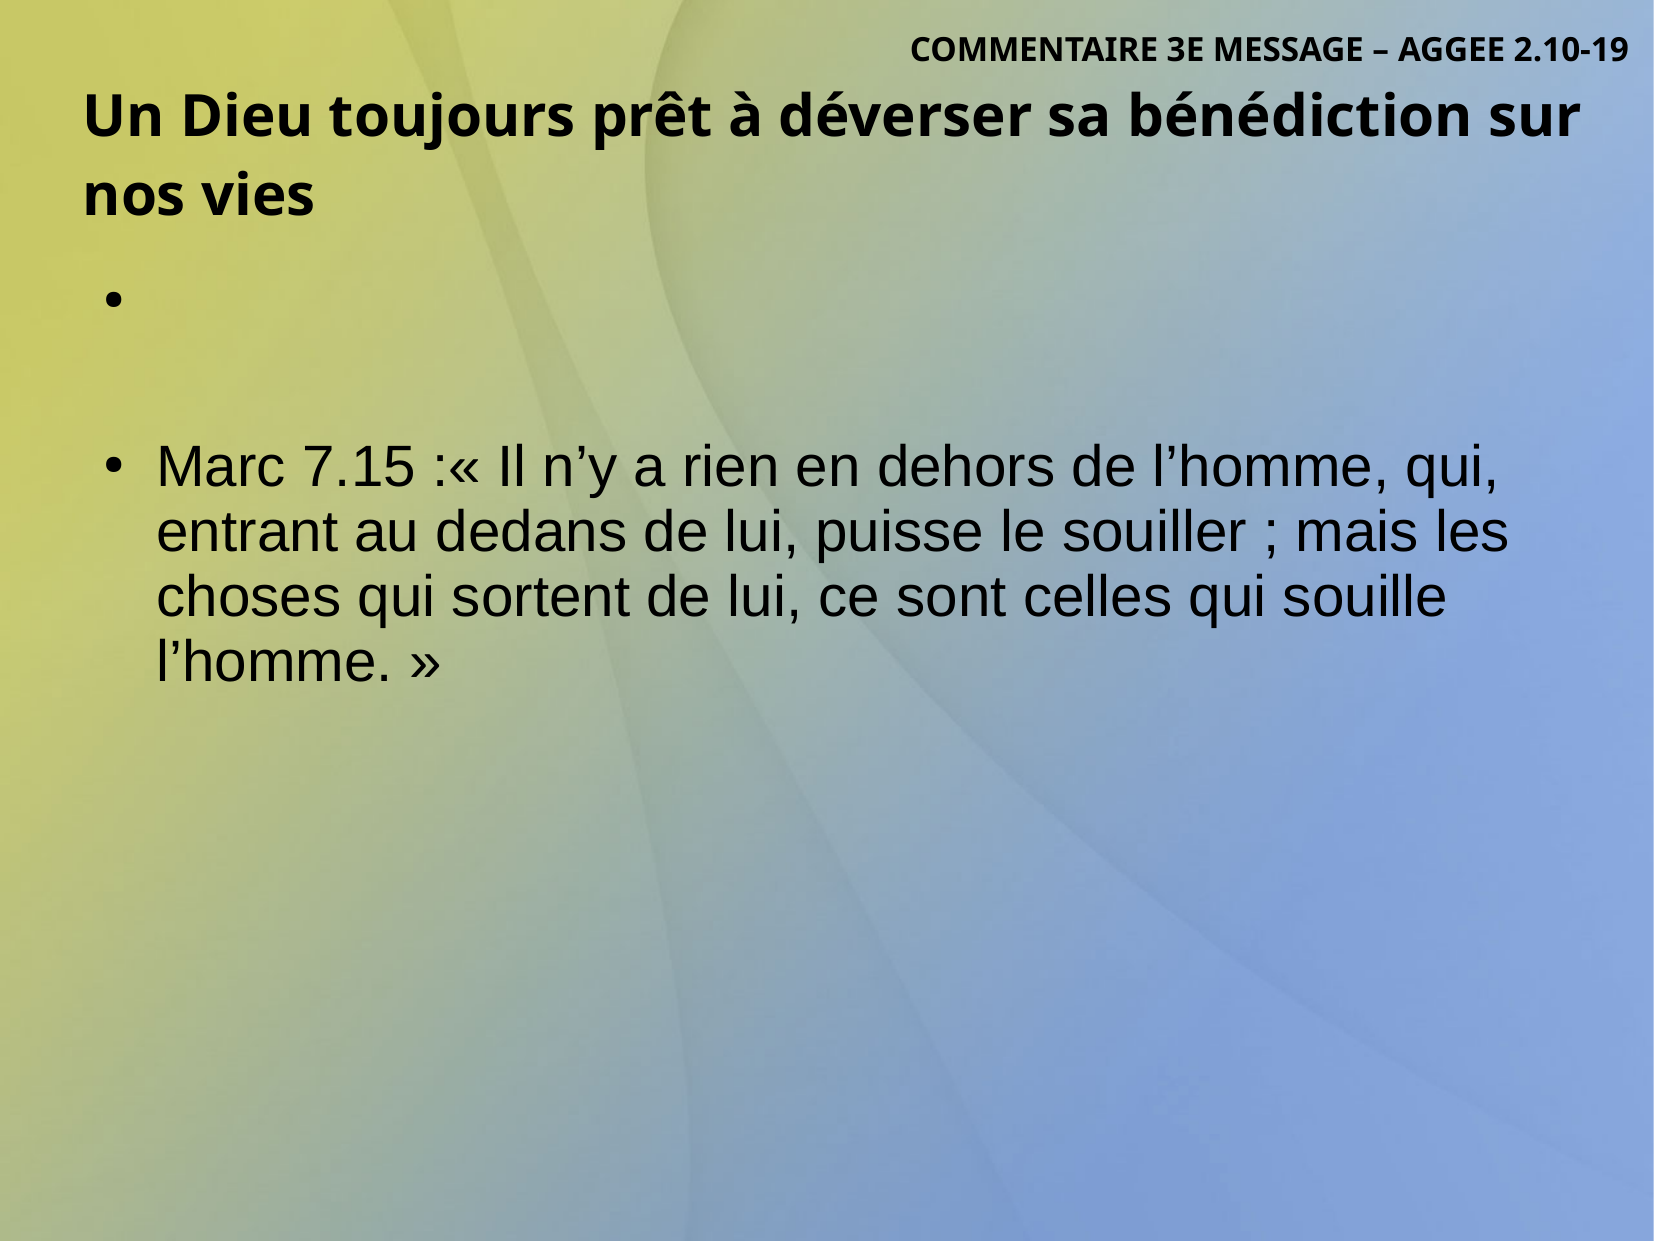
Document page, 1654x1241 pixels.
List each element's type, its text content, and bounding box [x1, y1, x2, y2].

list Marc 7.15 :« Il n’y a rien en dehors de l’homme, qui, entrant au dedans de lui, puisse le souiller ; mais les choses qui sortent de lui, ce sont celles qui souille l’homme. » [82, 265, 1571, 910]
picture [0, 0, 1654, 1241]
title COMMENTAIRE 3E MESSAGE – AGGEE 2.10-19 [738, 14, 1630, 83]
title Un Dieu toujours prêt à déverser sa bénédiction sur nos vies [82, 49, 1595, 257]
